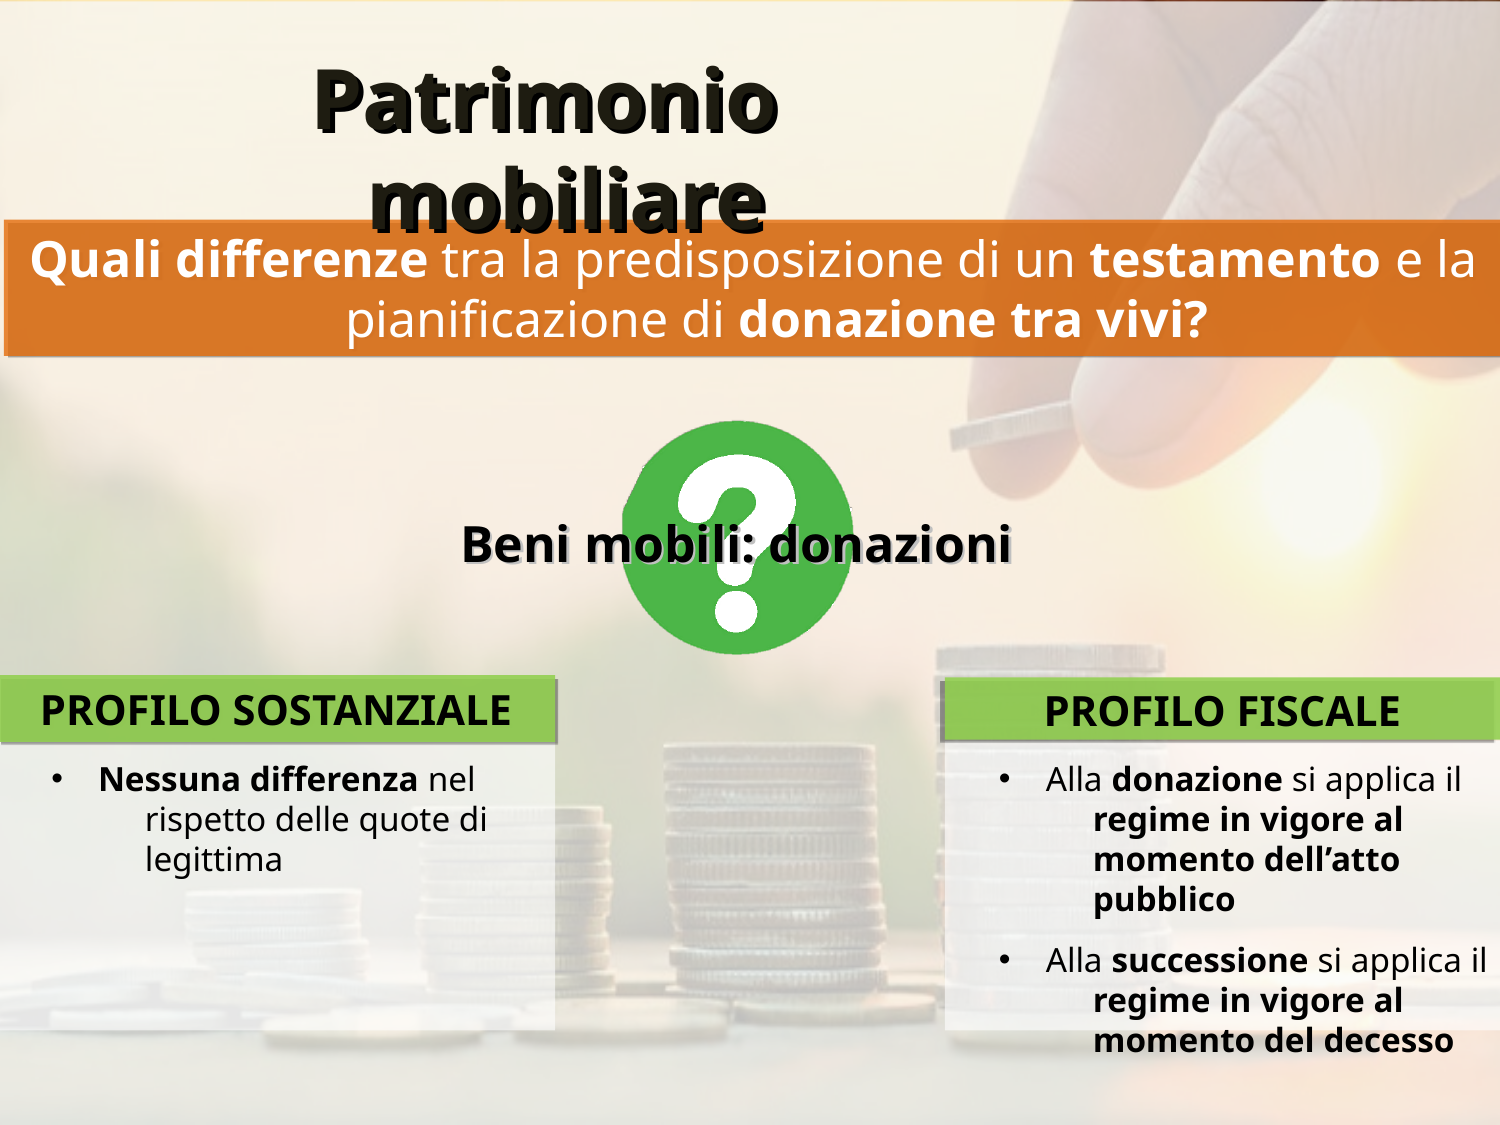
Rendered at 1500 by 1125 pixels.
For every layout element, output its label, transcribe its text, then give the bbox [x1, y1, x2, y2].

text_box [390, 197, 401, 219]
text_box [469, 197, 483, 219]
text_box [649, 212, 661, 219]
text_box Beni mobili: donazioni [388, 492, 1086, 593]
picture [610, 411, 863, 492]
text_box Nessuna differenza nel rispetto delle quote di legittima [0, 740, 556, 1031]
text_box Patrimonio mobiliare [295, 38, 1205, 155]
picture [610, 593, 863, 664]
text_box Quali differenze tra la predisposizione di un testamento e la pianificazione di donazione tra vivi? [3, 219, 1500, 356]
text_box [1270, 1038, 1277, 1048]
text_box Alla donazione si applica il regime in vigore al momento dell’atto pubblico Alla successione si applica il regime in vigore al momento del decesso [944, 740, 1500, 1031]
text_box [523, 197, 535, 219]
text_box [1330, 1038, 1337, 1048]
text_box [738, 196, 749, 201]
text_box PROFILO SOSTANZIALE [0, 675, 555, 742]
text_box [0, 1, 1500, 1125]
text_box [418, 197, 429, 219]
text_box PROFILO FISCALE [945, 677, 1500, 740]
